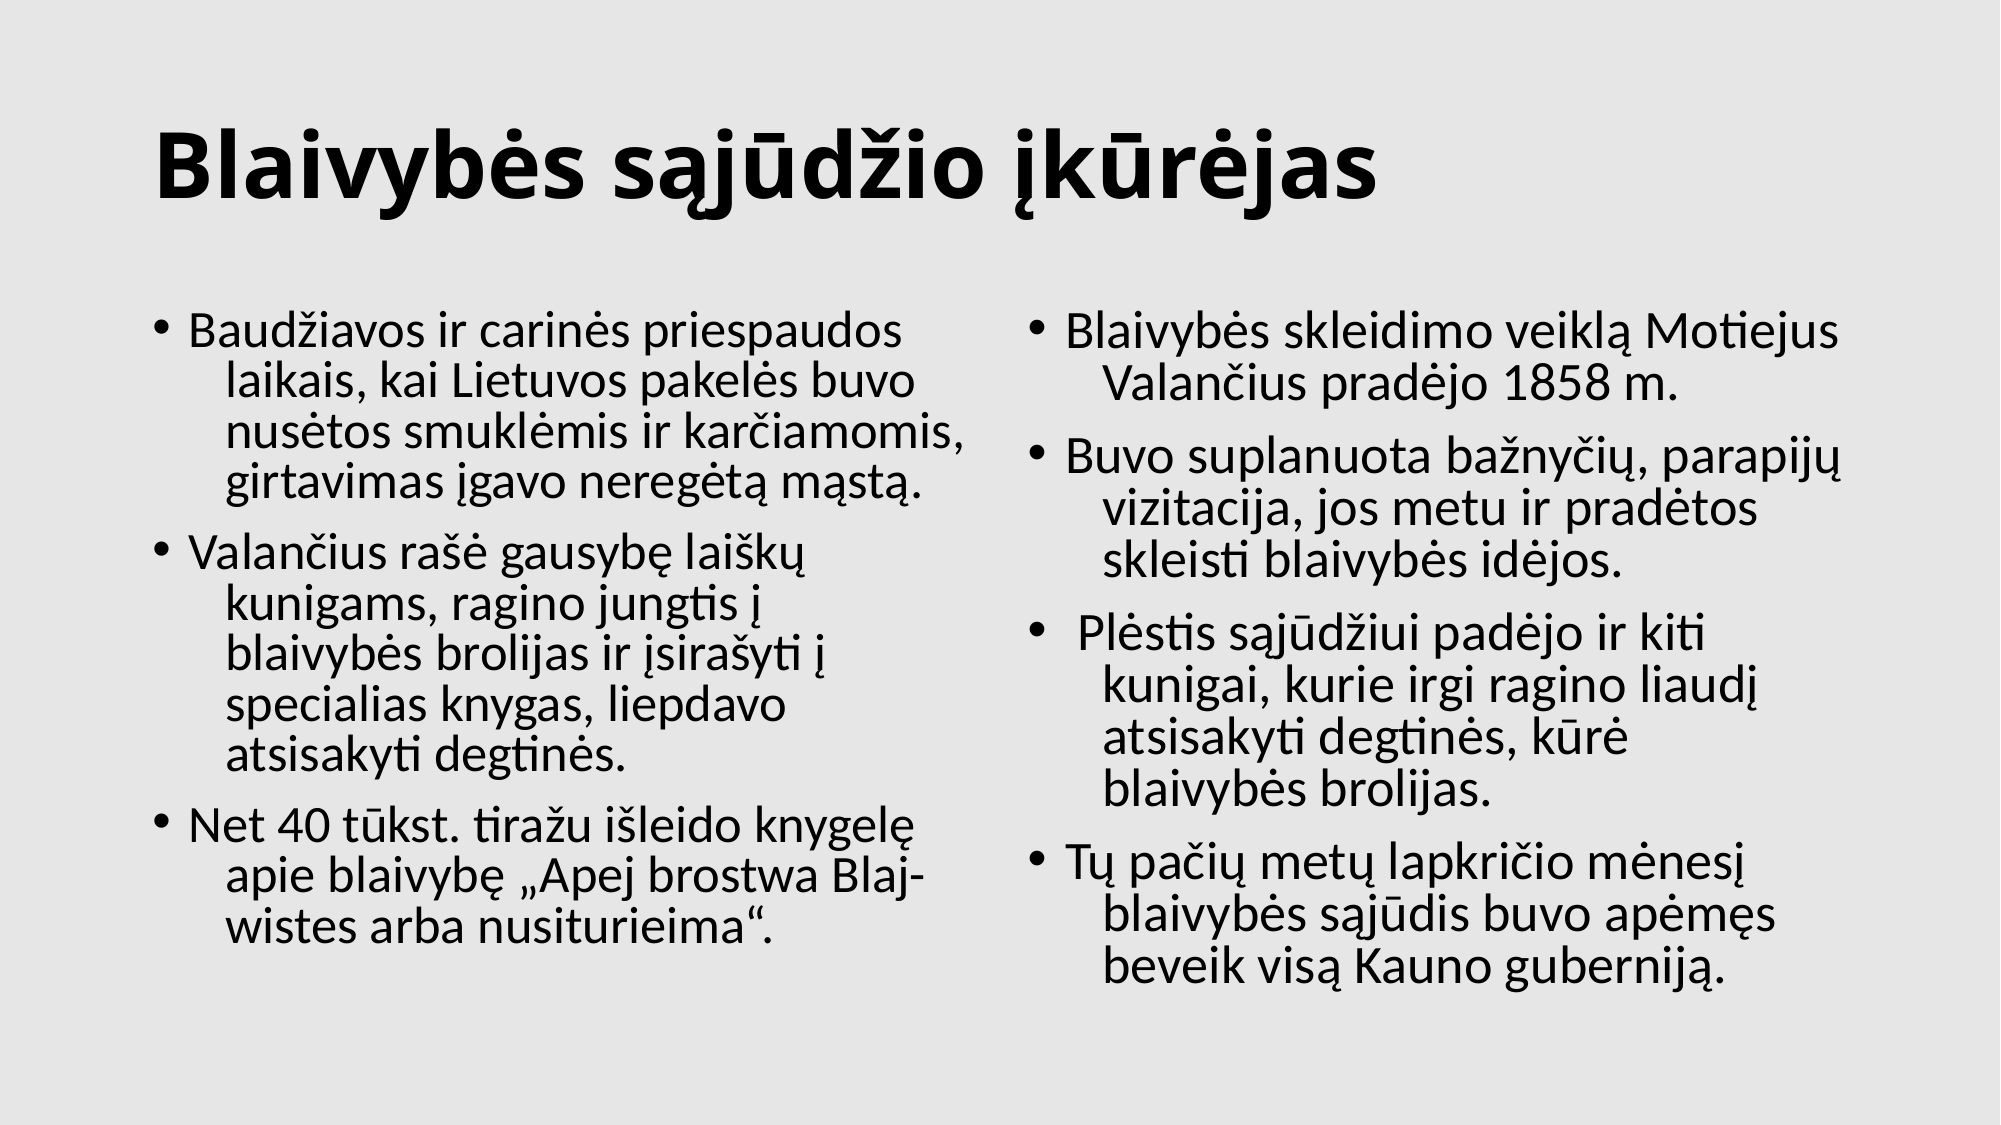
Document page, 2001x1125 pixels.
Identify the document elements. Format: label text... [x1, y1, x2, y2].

list Blaivybės skleidimo veiklą Motiejus Valančius pradėjo 1858 m. Buvo suplanuota bažnyčių, parapijų vizitacija, jos metu ir pradėtos skleisti blaivybės idėjos. Plėstis sąjūdžiui padėjo ir kiti kunigai, kurie irgi ragino liaudį atsisakyti degtinės, kūrė blaivybės brolijas. Tų pačių metų lapkričio mėnesį blaivybės sąjūdis buvo apėmęs beveik visą Kauno guberniją. [1012, 299, 1863, 1014]
title Blaivybės sąjūdžio įkūrėjas [137, 59, 1863, 278]
list Baudžiavos ir carinės priespaudos laikais, kai Lietuvos pakelės buvo nusėtos smuklėmis ir karčiamomis, girtavimas įgavo neregėtą mąstą. Valančius rašė gausybę laiškų kunigams, ragino jungtis į blaivybės brolijas ir įsirašyti į specialias knygas, liepdavo atsisakyti degtinės. Net 40 tūkst. tiražu išleido knygelę apie blaivybę „Apej brostwa Blaj-wistes arba nusiturieima“. [137, 299, 988, 1014]
